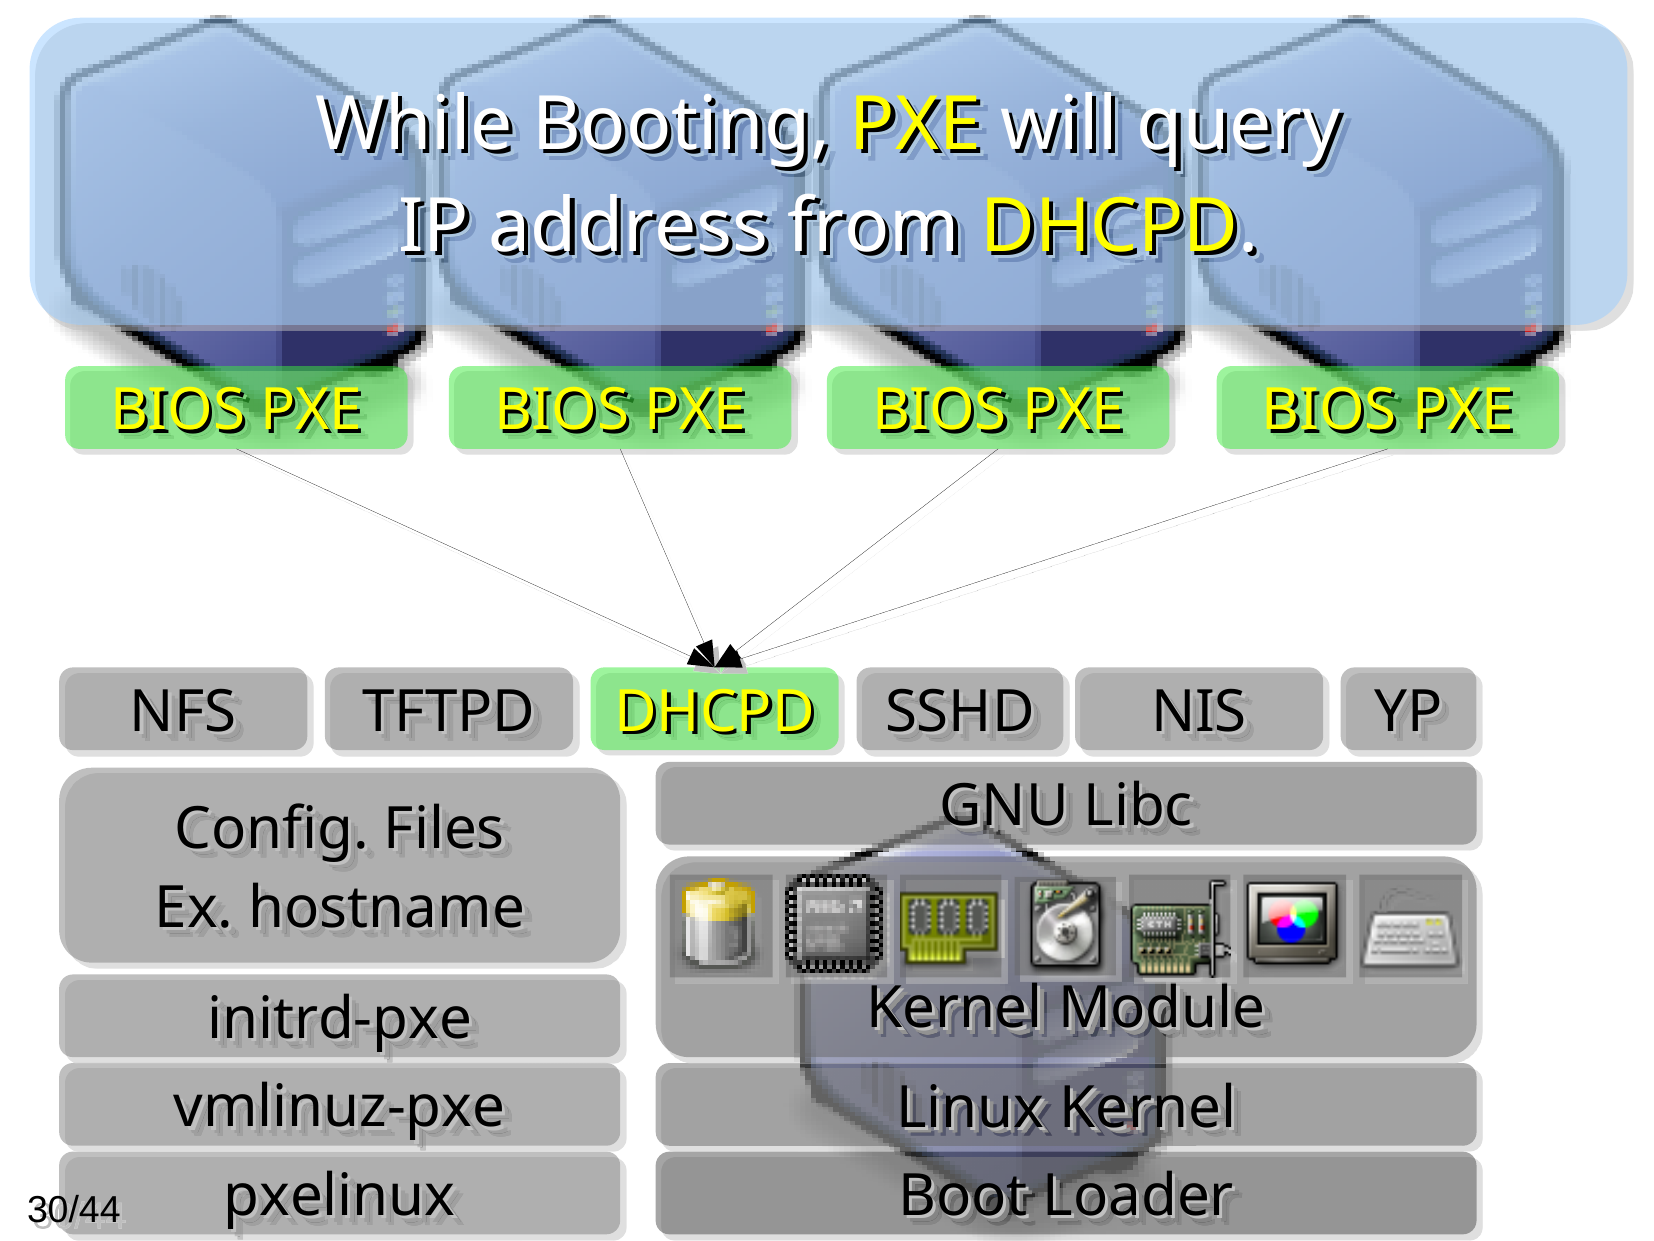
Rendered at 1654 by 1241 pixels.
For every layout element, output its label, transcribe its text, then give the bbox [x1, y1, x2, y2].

picture [669, 874, 773, 978]
text_box Linux Kernel [655, 1063, 1477, 1146]
text_box YP [1340, 667, 1477, 751]
text_box initrd-pxe [59, 974, 621, 1058]
text_box BIOS PXE [65, 366, 408, 449]
text_box SSHD [856, 667, 1064, 751]
text_box GNU Libc [655, 761, 1477, 845]
picture [1243, 874, 1347, 978]
picture [767, 1058, 1211, 1063]
picture [767, 845, 1211, 856]
picture [1014, 876, 1116, 976]
text_box BIOS PXE [448, 366, 792, 449]
text_box <編號>/44 [0, 1181, 148, 1239]
picture [785, 874, 888, 978]
text_box Kernel Module [655, 856, 1477, 1058]
picture [900, 874, 1002, 978]
text_box NIS [1075, 667, 1324, 751]
picture [27, 2, 1609, 502]
text_box BIOS PXE [1216, 366, 1560, 449]
text_box vmlinuz-pxe [59, 1062, 621, 1146]
text_box Config. Files Ex. hostname [59, 767, 621, 963]
text_box Boot Loader [655, 1151, 1477, 1235]
picture [767, 1235, 1211, 1241]
text_box DHCPD [590, 667, 839, 751]
text_box BIOS PXE [826, 366, 1170, 449]
picture [1129, 874, 1231, 978]
picture [1359, 874, 1463, 978]
picture [767, 1146, 1211, 1151]
text_box pxelinux [59, 1151, 621, 1235]
text_box While Booting, PXE will query IP address from DHCPD. [29, 17, 1628, 325]
text_box NFS [59, 667, 308, 751]
text_box TFTPD [324, 667, 574, 751]
